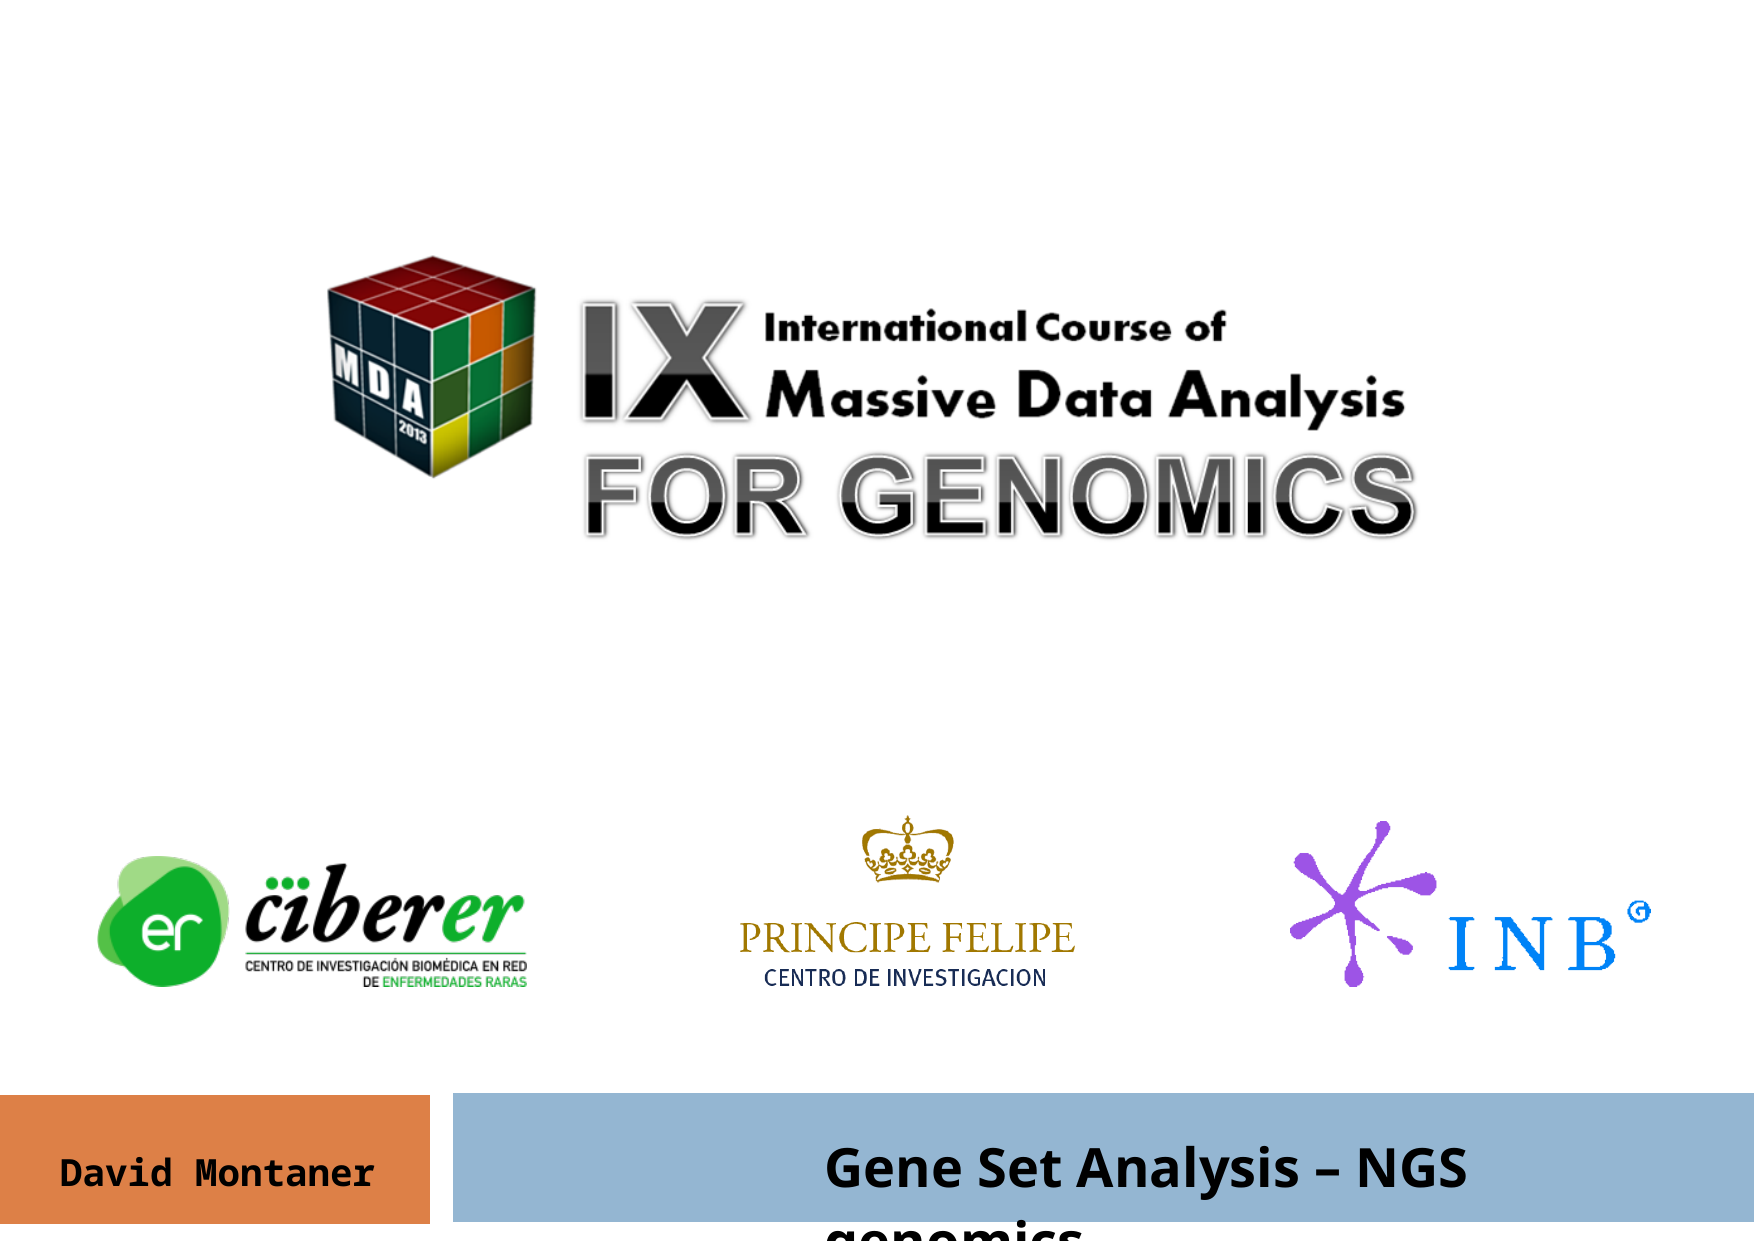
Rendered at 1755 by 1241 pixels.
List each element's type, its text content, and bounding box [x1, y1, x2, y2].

text_box Gene Set Analysis – NGS genomics [810, 1122, 1726, 1200]
picture [97, 856, 527, 987]
text_box David Montaner [15, 1139, 421, 1193]
picture [1290, 821, 1651, 987]
picture [737, 815, 1078, 987]
picture [325, 242, 1429, 566]
